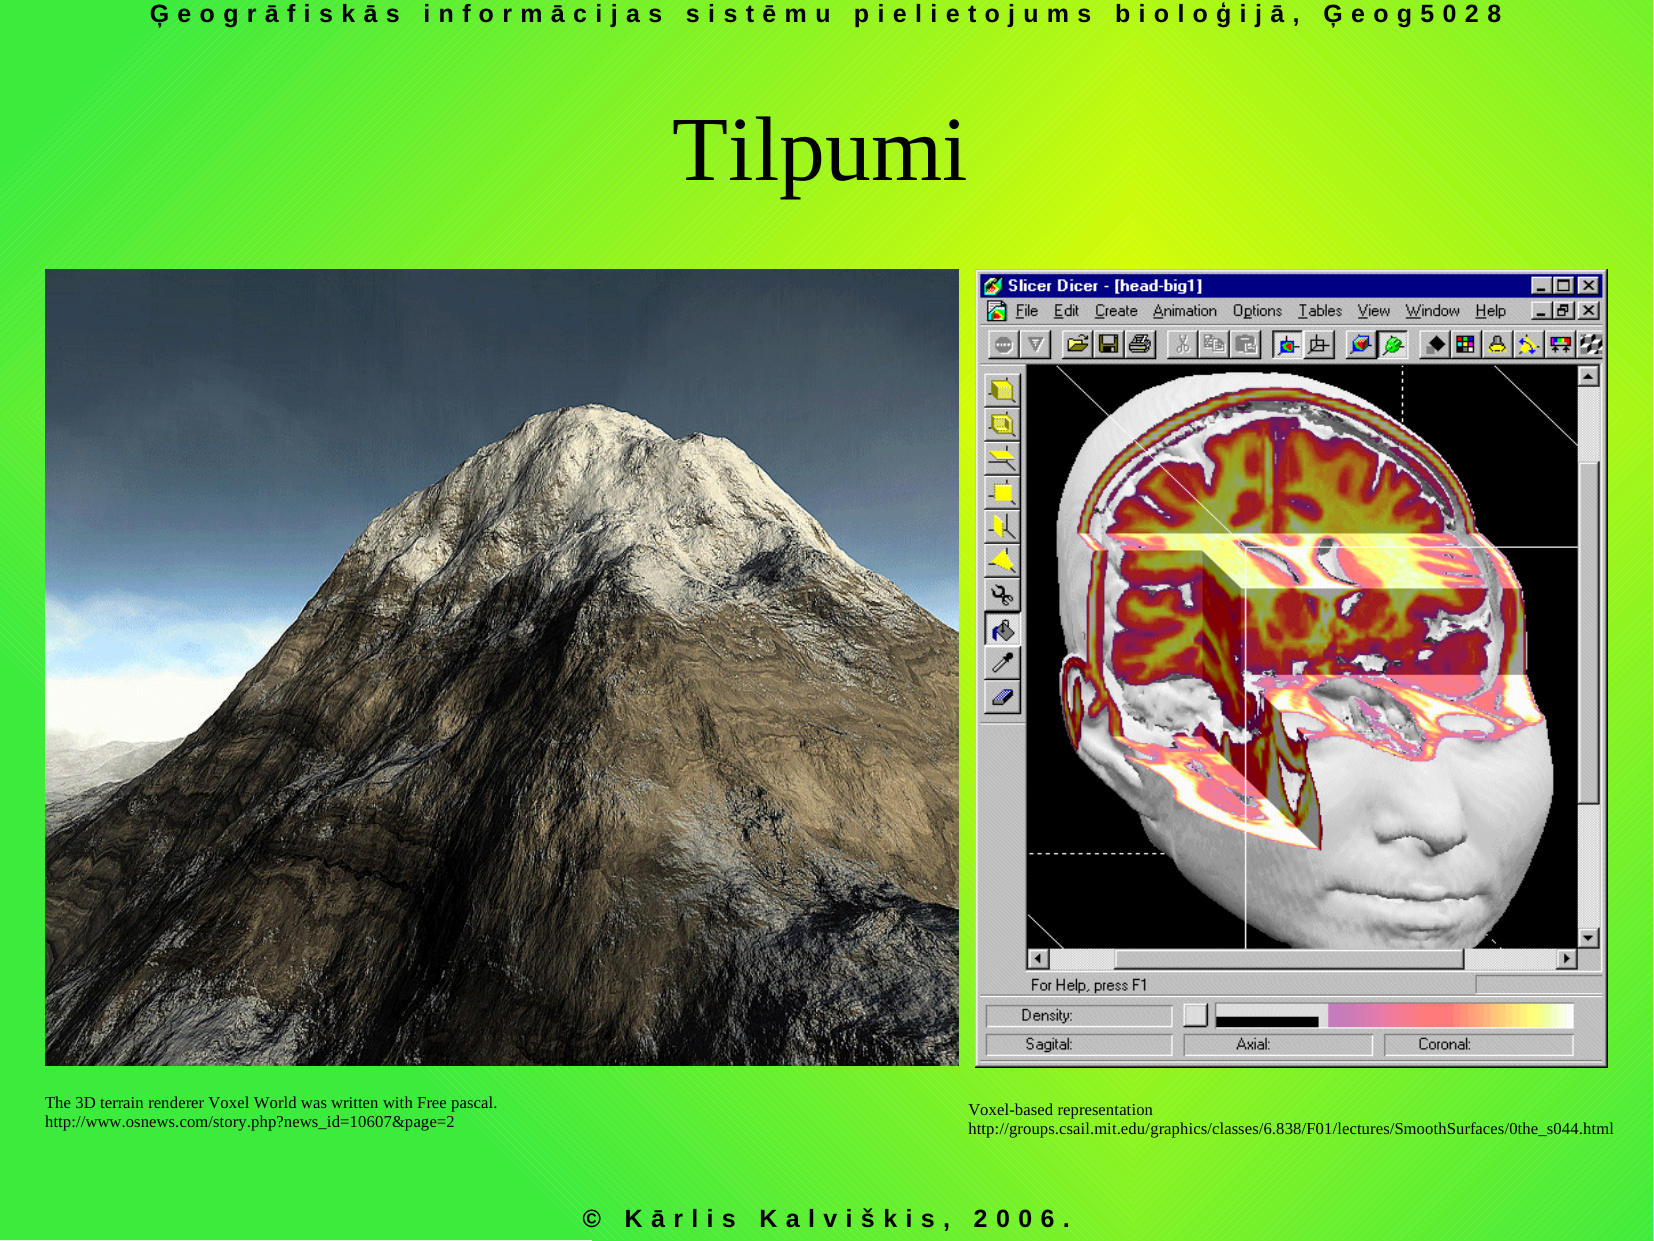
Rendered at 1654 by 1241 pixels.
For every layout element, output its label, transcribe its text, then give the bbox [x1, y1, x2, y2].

picture [975, 269, 1608, 1068]
title Tilpumi [126, 46, 1539, 254]
picture [45, 269, 959, 1066]
text_box The 3D terrain renderer Voxel World was written with Free pascal. http://www.osnews.com/story.php?news_id=10607&page=2 [45, 1093, 494, 1132]
text_box Voxel-based representation http://groups.csail.mit.edu/graphics/classes/6.838/F01/lectures/SmoothSurfaces/0the_s044.html [968, 1100, 1612, 1139]
